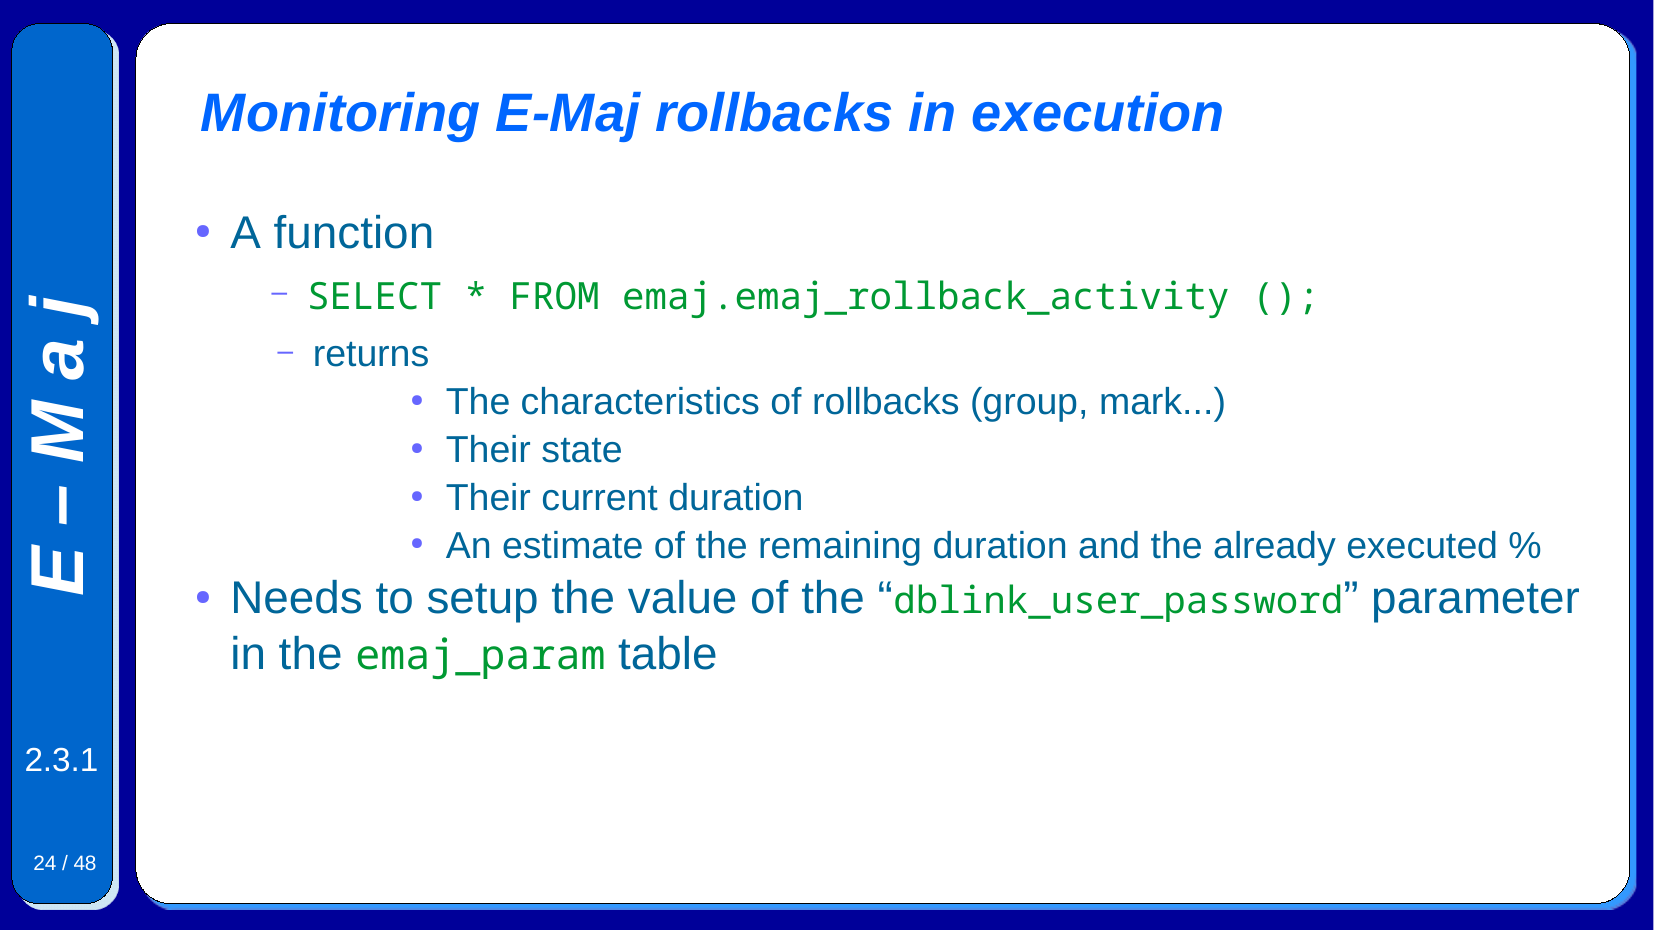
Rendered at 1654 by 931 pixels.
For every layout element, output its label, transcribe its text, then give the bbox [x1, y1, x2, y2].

title Monitoring E-Maj rollbacks in execution [200, 34, 1575, 191]
list A function SELECT * FROM emaj.emaj_rollback_activity (); returns The characteristics of rollbacks (group, mark...) Their state Their current duration An estimate of the remaining duration and the already executed % Needs to setup the value of the “dblink_user_password” parameter in the emaj_param table [177, 206, 1587, 827]
